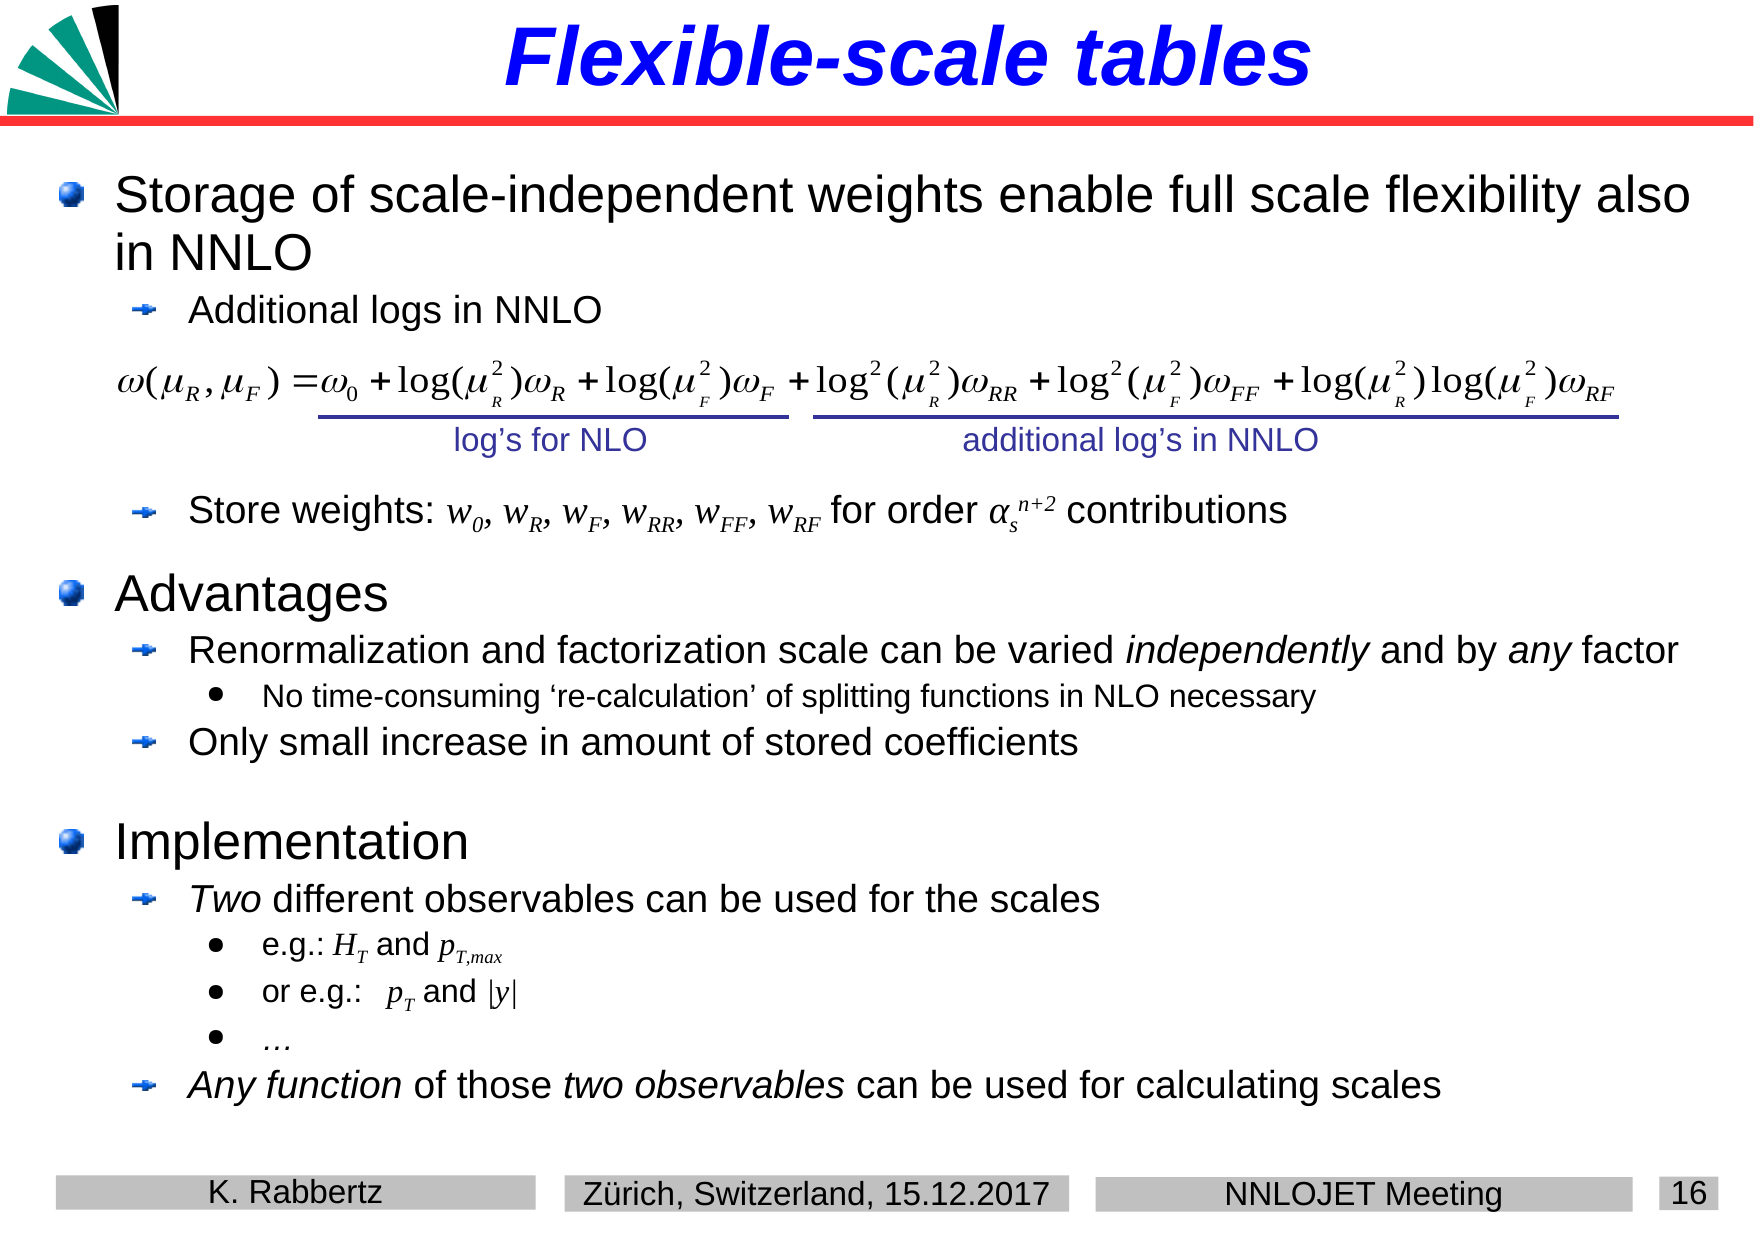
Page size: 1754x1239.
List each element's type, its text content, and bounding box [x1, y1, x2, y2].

text_box log’s for NLO [438, 410, 896, 466]
text_box additional log’s in NNLO [947, 410, 1335, 466]
title Flexible-scale tables [123, 0, 1697, 114]
list Storage of scale-independent weights enable full scale flexibility also in NNLO Additional logs in NNLO Store weights: w0, wR, wF, wRR, wFF, wRF for order αsn+2 contributions Advantages Renormalization and factorization scale can be varied independently and by any factor No time-consuming ‘re-calculation’ of splitting functions in NLO necessary Only small increase in amount of stored coefficients Implementation Two different observables can be used for the scales e.g.: HT and pT,max or e.g.: pT and |y| … Any function of those two observables can be used for calculating scales [35, 157, 1720, 1127]
picture [7, 5, 119, 116]
chart [111, 351, 1624, 415]
